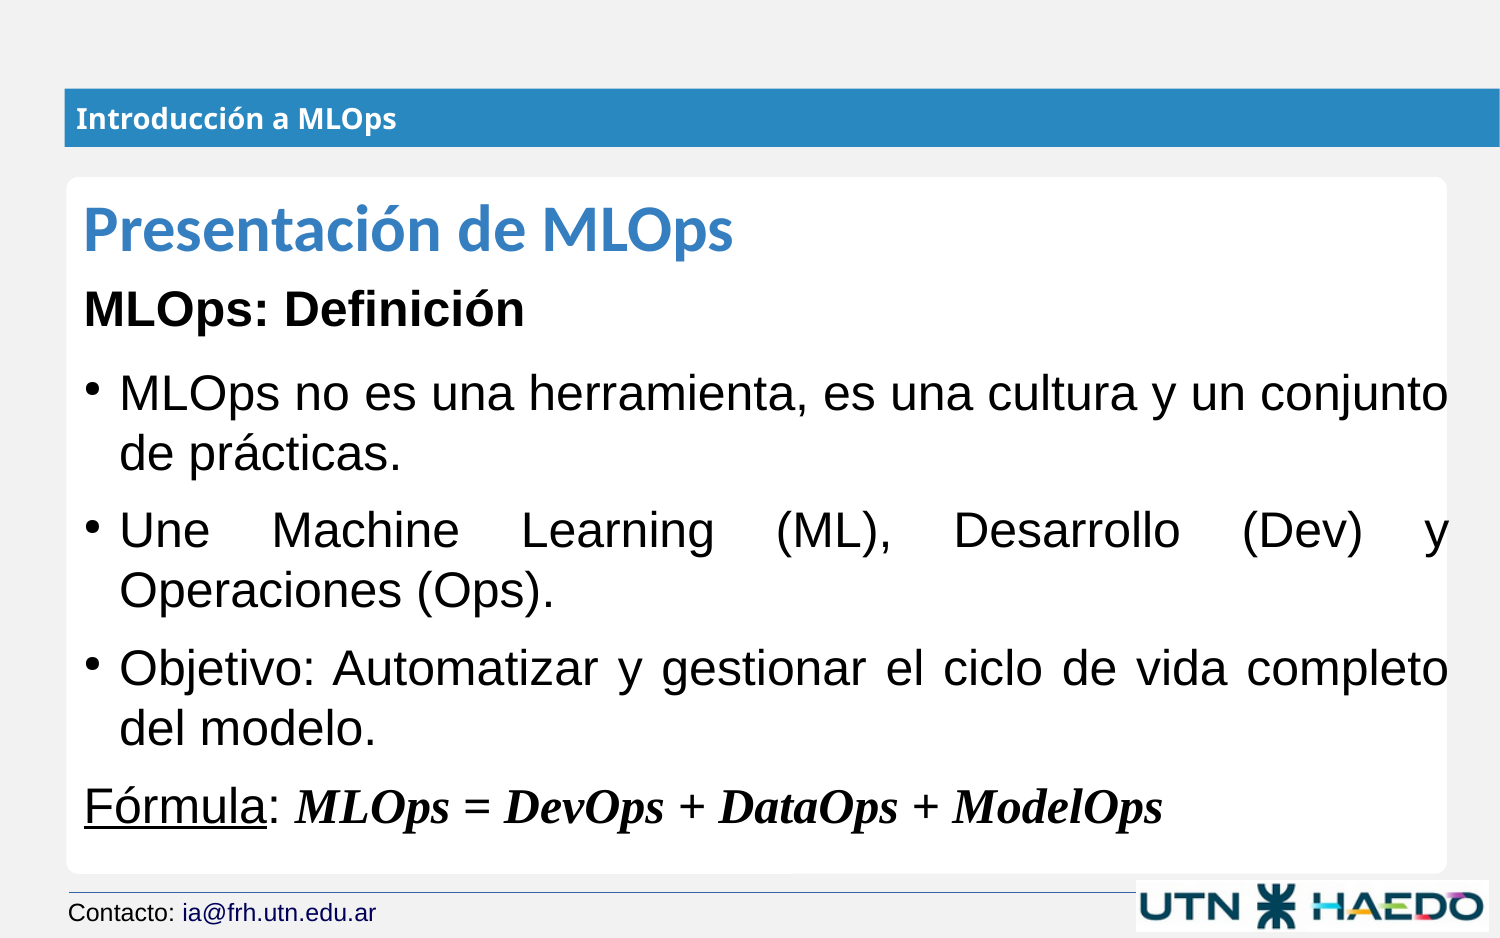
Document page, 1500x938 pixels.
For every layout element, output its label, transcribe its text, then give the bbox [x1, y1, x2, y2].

text_box Presentación de MLOps MLOps: Definición MLOps no es una herramienta, es una cultura y un conjunto de prácticas. Une Machine Learning (ML), Desarrollo (Dev) y Operaciones (Ops). Objetivo: Automatizar y gestionar el ciclo de vida completo del modelo. Fórmula: MLOps = DevOps + DataOps + ModelOps [68, 177, 1465, 874]
picture [1136, 880, 1489, 932]
text_box Introducción a MLOps [64, 88, 1500, 147]
